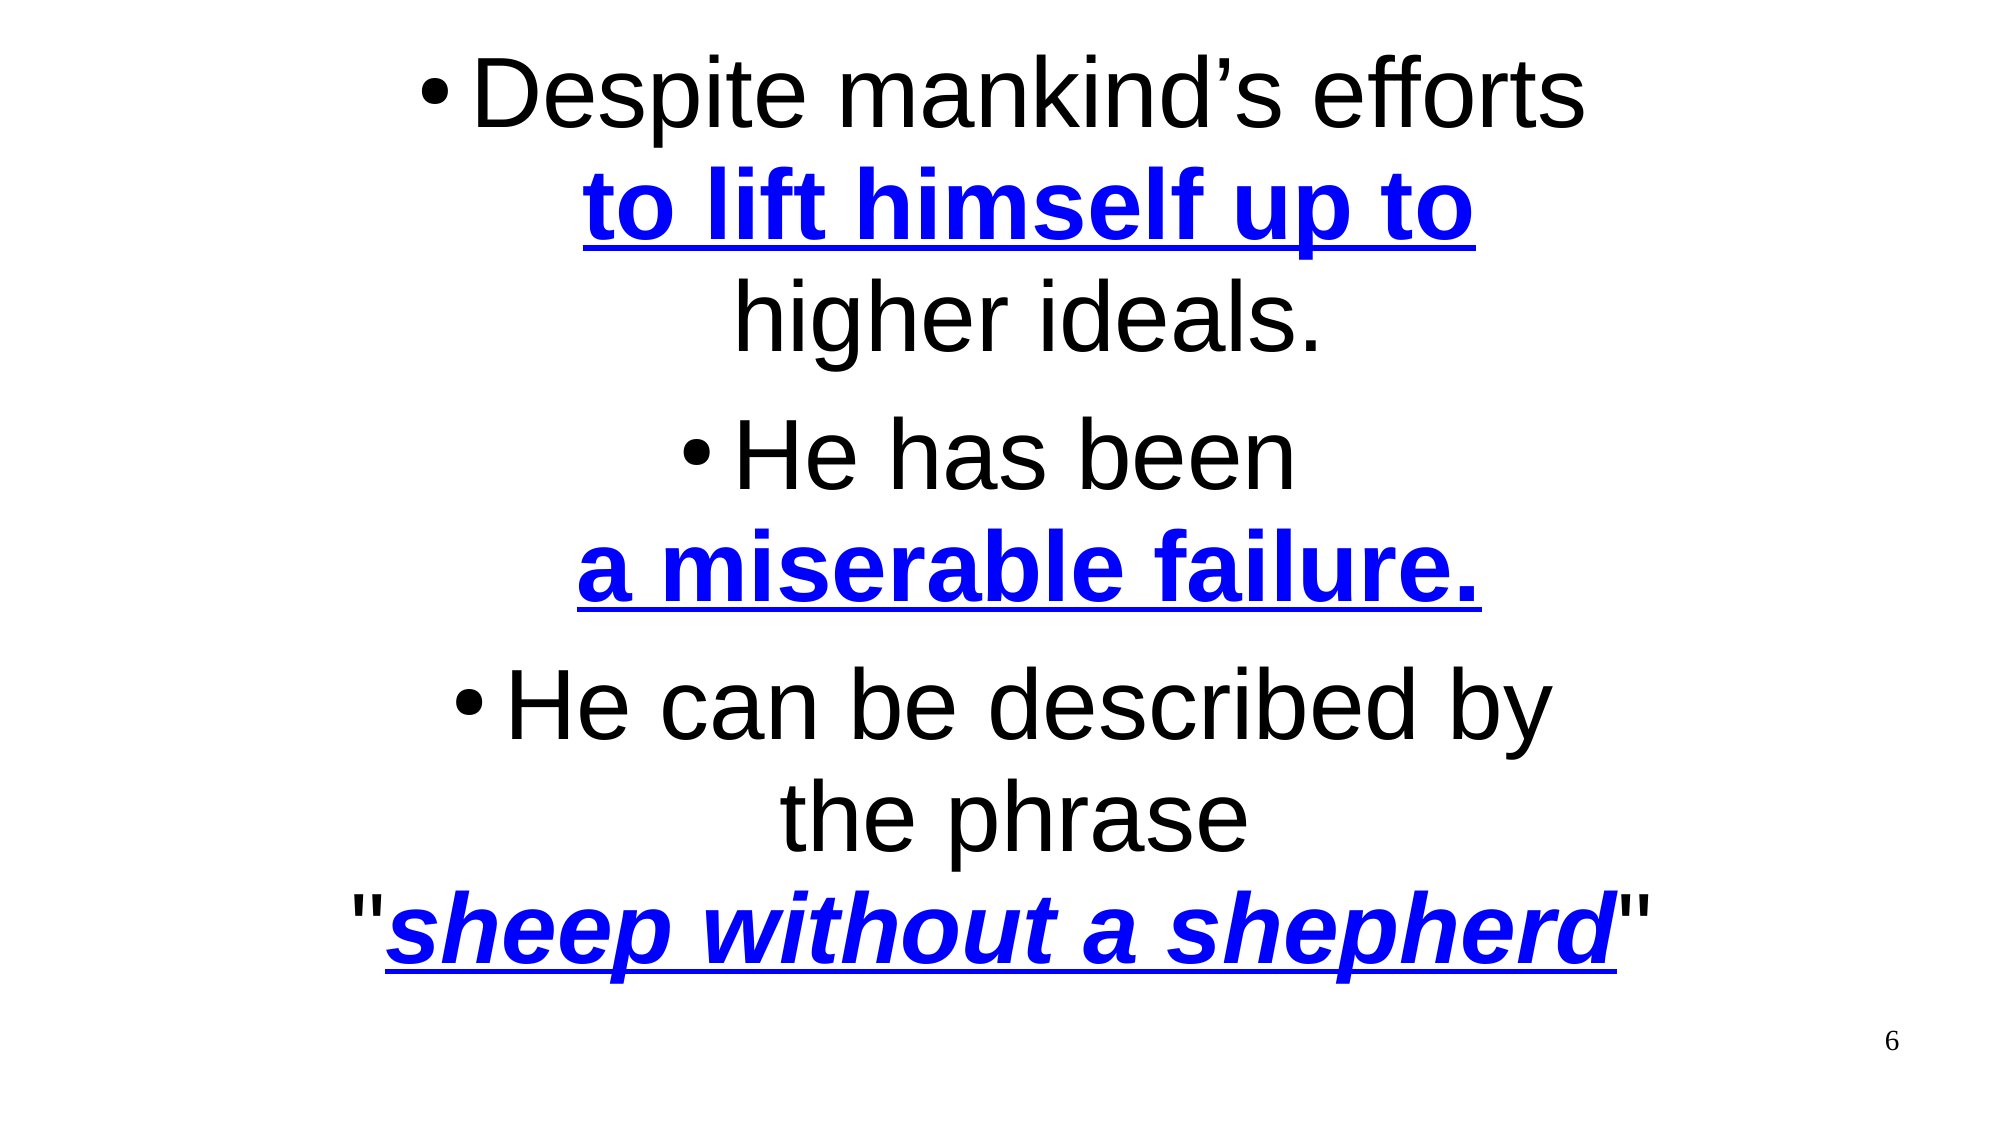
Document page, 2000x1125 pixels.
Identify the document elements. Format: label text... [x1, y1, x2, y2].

list Despite mankind’s efforts to lift himself up to higher ideals. He has been a miserable failure. He can be described by the phrase "sheep without a shepherd" [37, 37, 1951, 1088]
